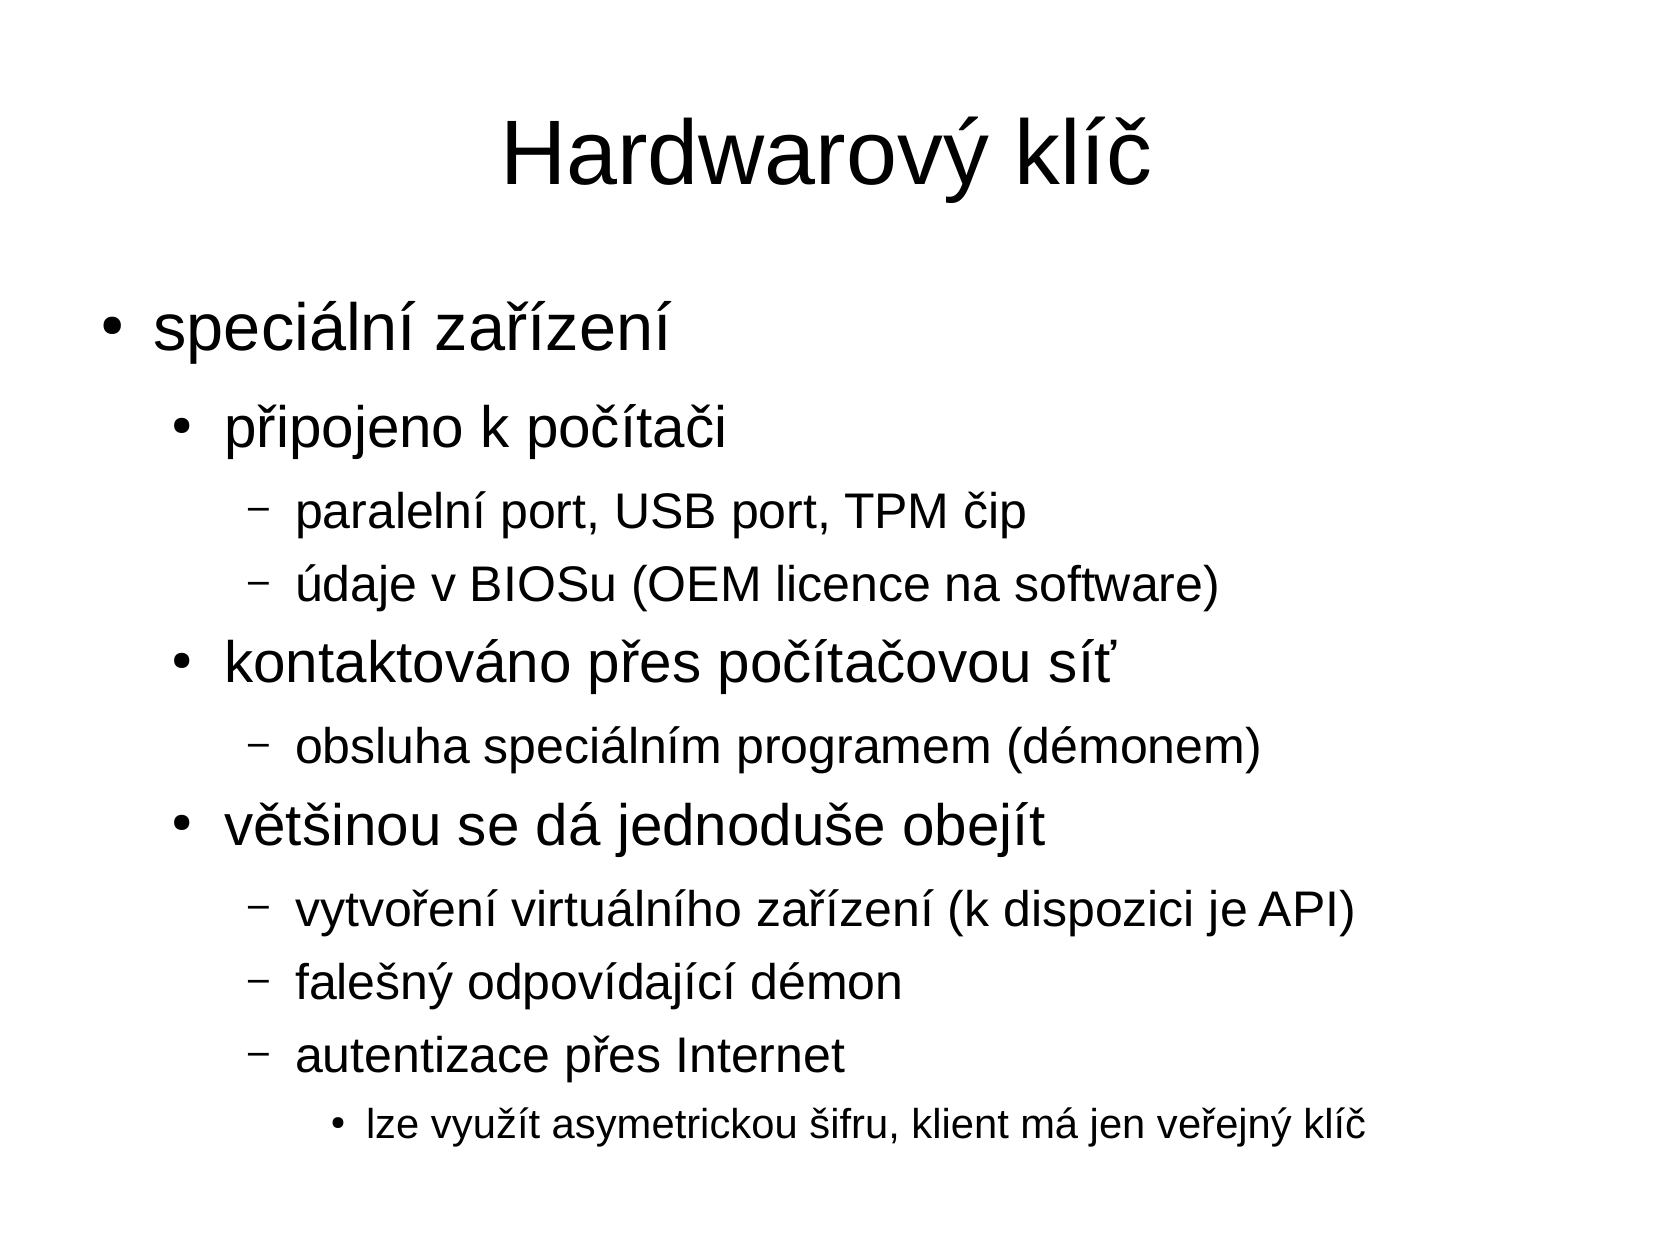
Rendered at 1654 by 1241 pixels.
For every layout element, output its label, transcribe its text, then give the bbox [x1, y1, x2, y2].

title Hardwarový klíč [82, 49, 1571, 257]
list speciální zařízení připojeno k počítači paralelní port, USB port, TPM čip údaje v BIOSu (OEM licence na software) kontaktováno přes počítačovou síť obsluha speciálním programem (démonem) většinou se dá jednoduše obejít vytvoření virtuálního zařízení (k dispozici je API) falešný odpovídající démon autentizace přes Internet lze využít asymetrickou šifru, klient má jen veřejný klíč [82, 290, 1571, 1211]
